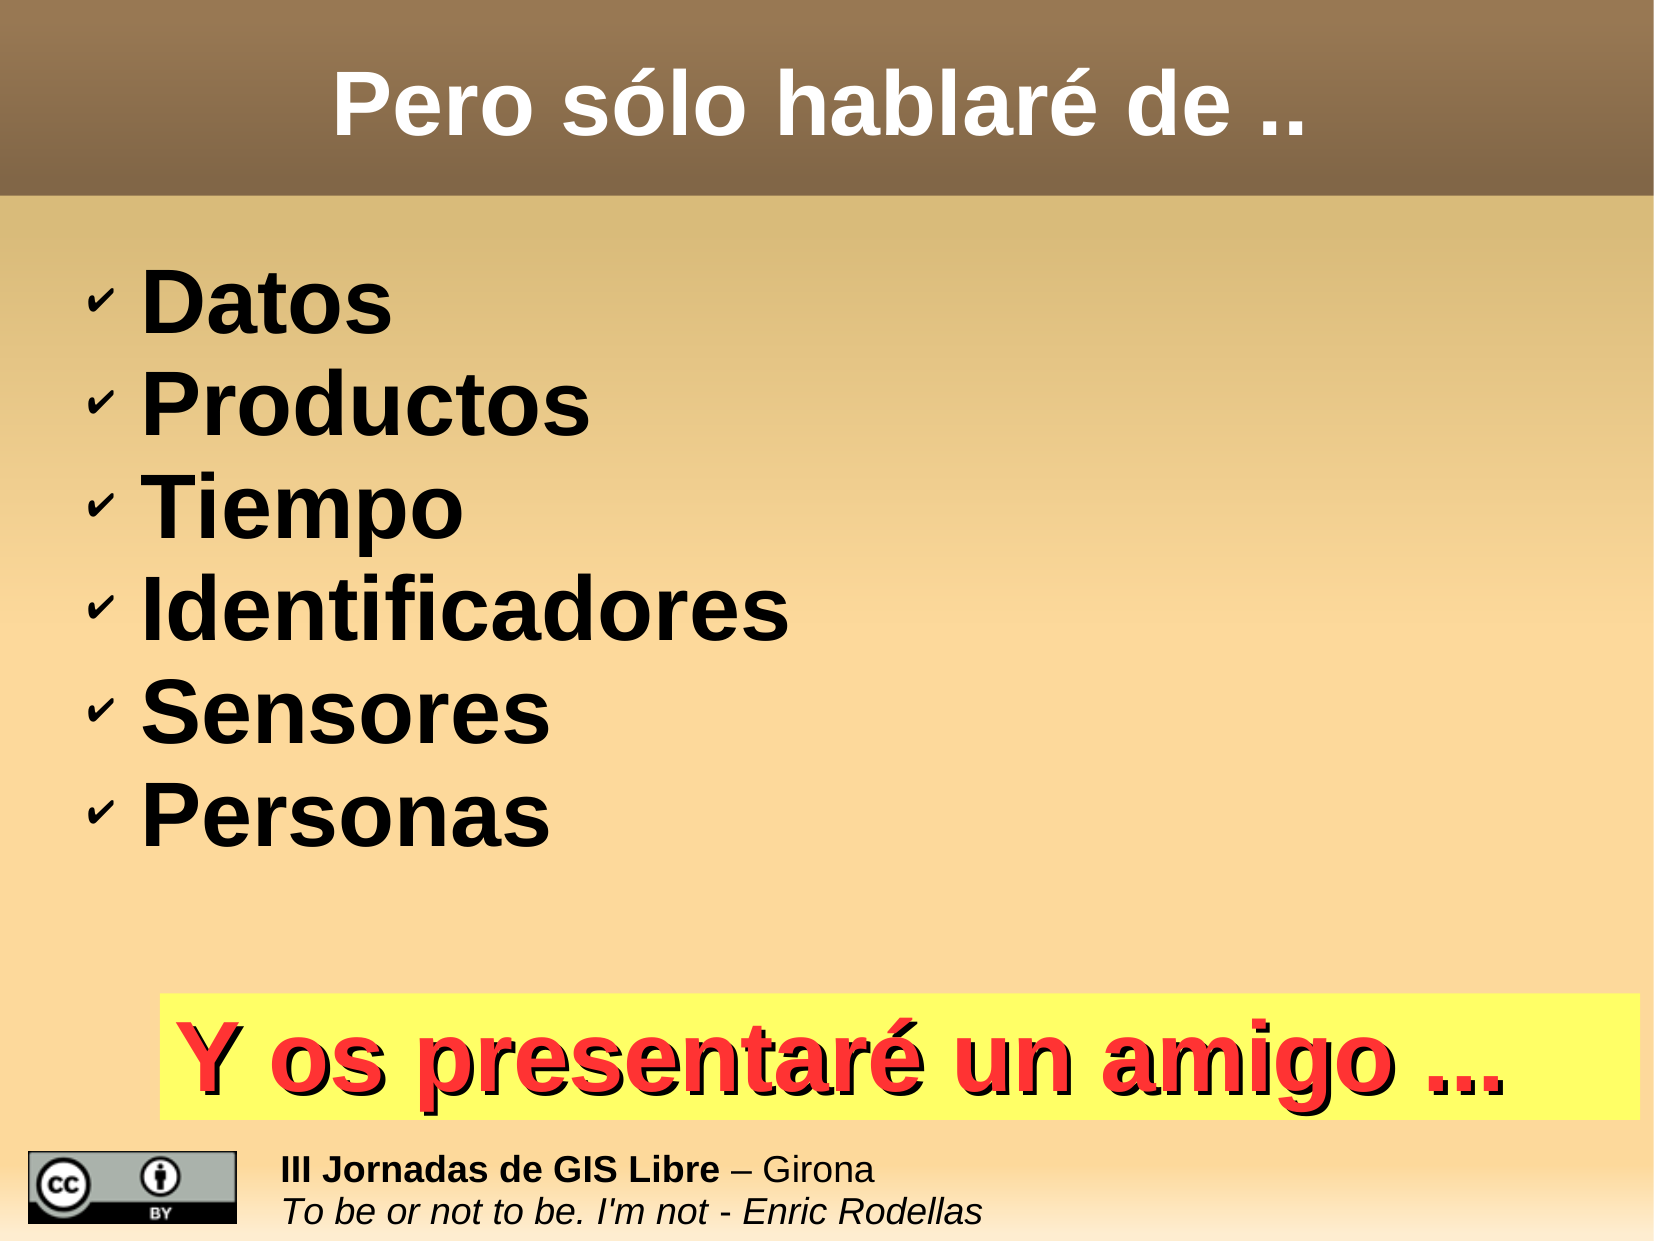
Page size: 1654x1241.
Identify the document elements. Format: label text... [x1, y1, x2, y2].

text_box Y os presentaré un amigo ... [159, 993, 1641, 1120]
text_box III Jornadas de GIS Libre – Girona To be or not to be. I'm not - Enric Rodellas [265, 1141, 1152, 1241]
text_box Datos Productos Tiempo Identificadores Sensores Personas [72, 243, 1577, 921]
picture [0, 0, 1654, 1241]
title Pero sólo hablaré de .. [76, 0, 1565, 208]
